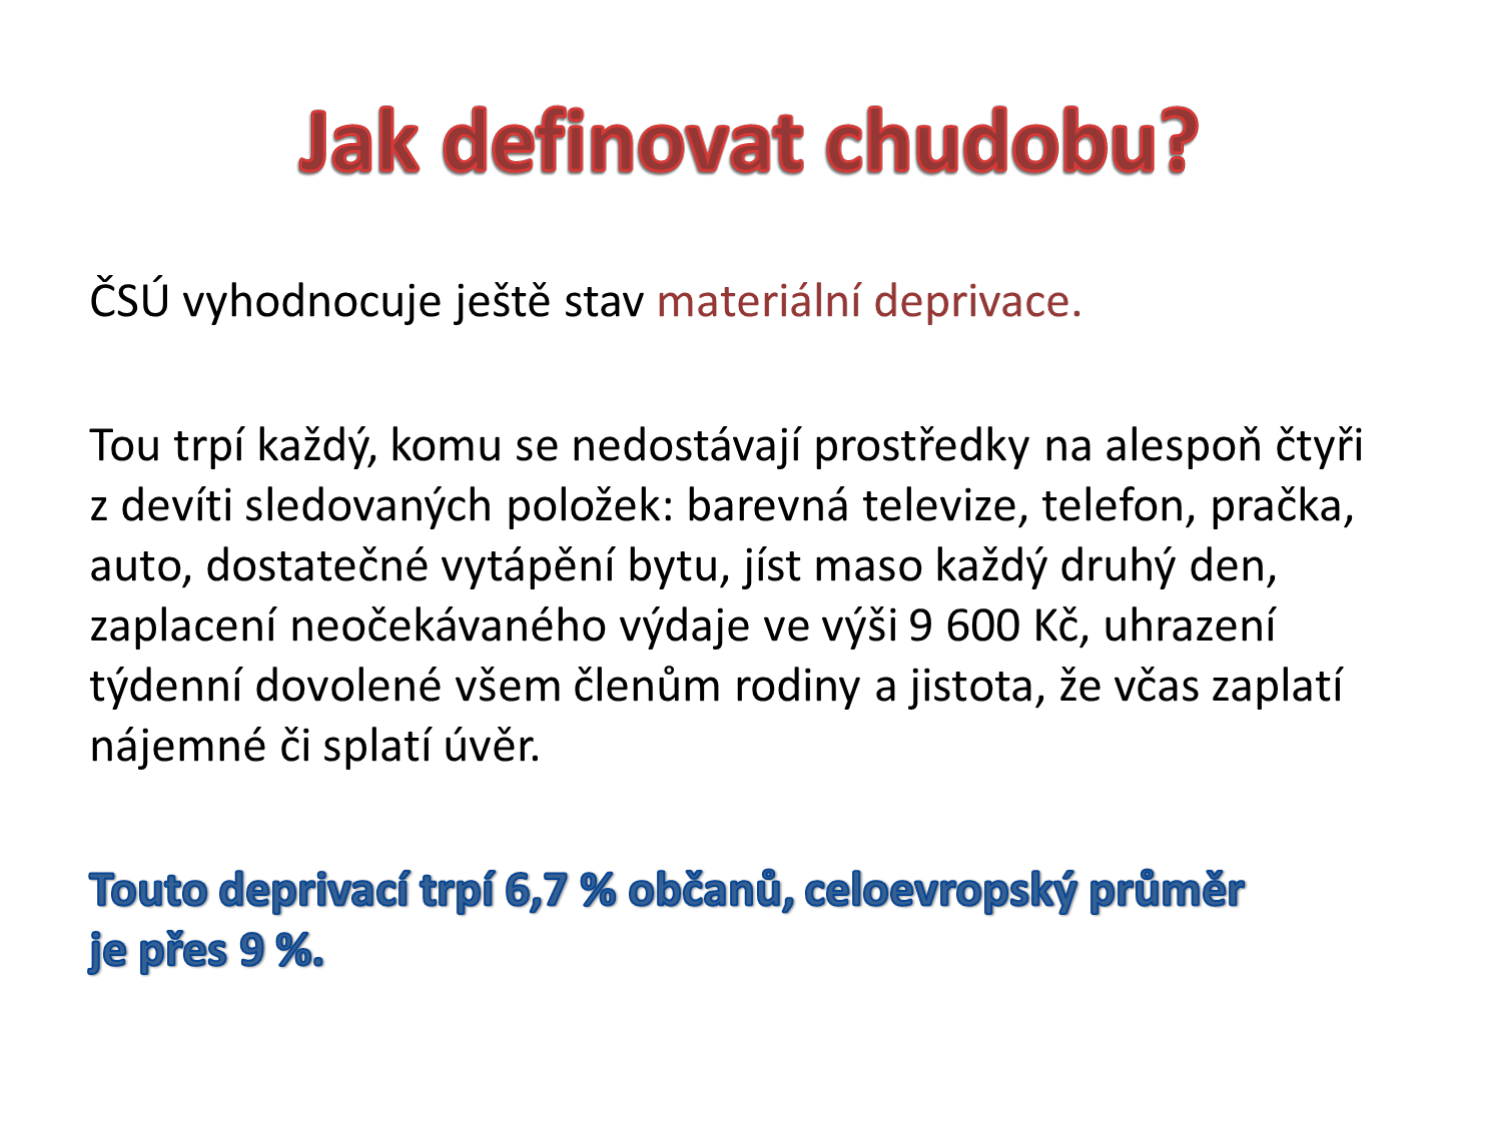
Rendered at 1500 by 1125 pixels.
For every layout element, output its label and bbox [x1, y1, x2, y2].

picture [59, 254, 1426, 1005]
picture [75, 44, 1426, 234]
